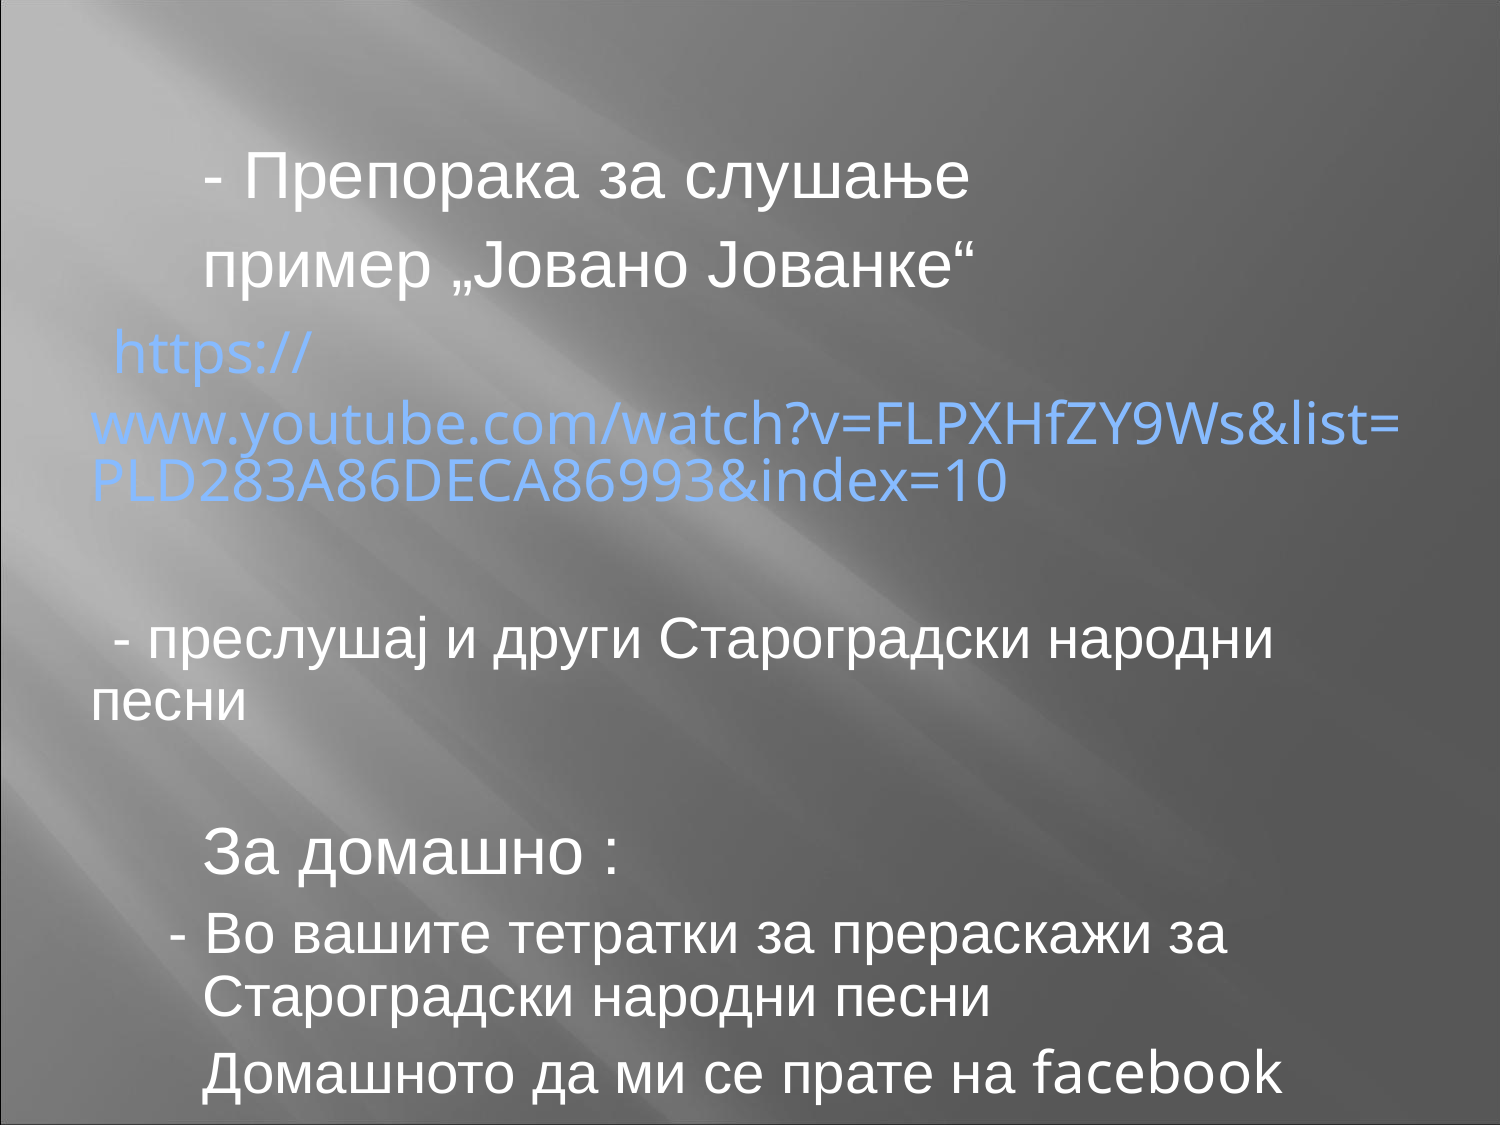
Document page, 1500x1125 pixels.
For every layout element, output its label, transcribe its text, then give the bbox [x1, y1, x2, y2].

list - Препорака за слушање пример „Јовано Јованке“ https://www.youtube.com/watch?v=FLPXHfZY9Ws&list=PLD283A86DECA86993&index=10 - преслушај и други Староградски народни песни За домашно : - Во вашите тетратки за прераскажи за Староградски народни песни Домашното да ми се прате на facebook [75, 46, 1426, 1090]
